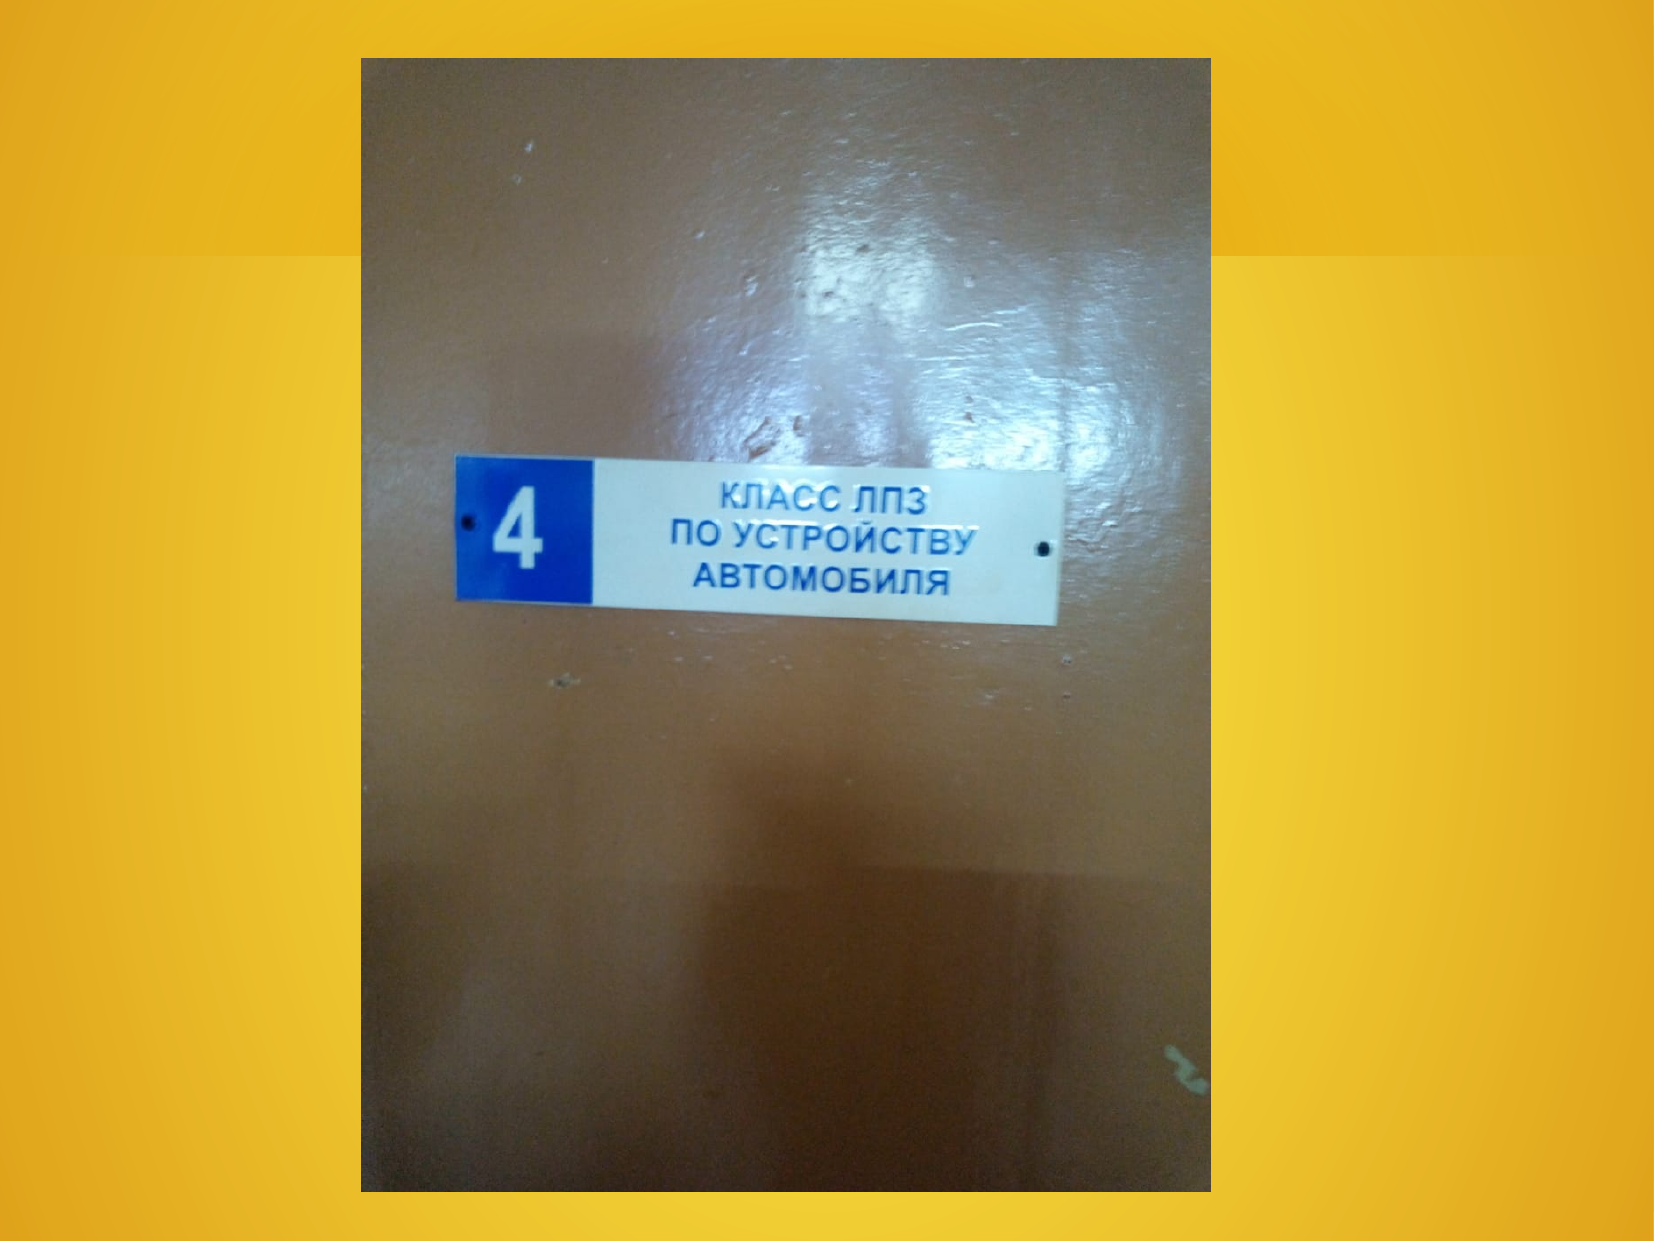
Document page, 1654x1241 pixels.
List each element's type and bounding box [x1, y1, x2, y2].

picture [361, 58, 1211, 1192]
